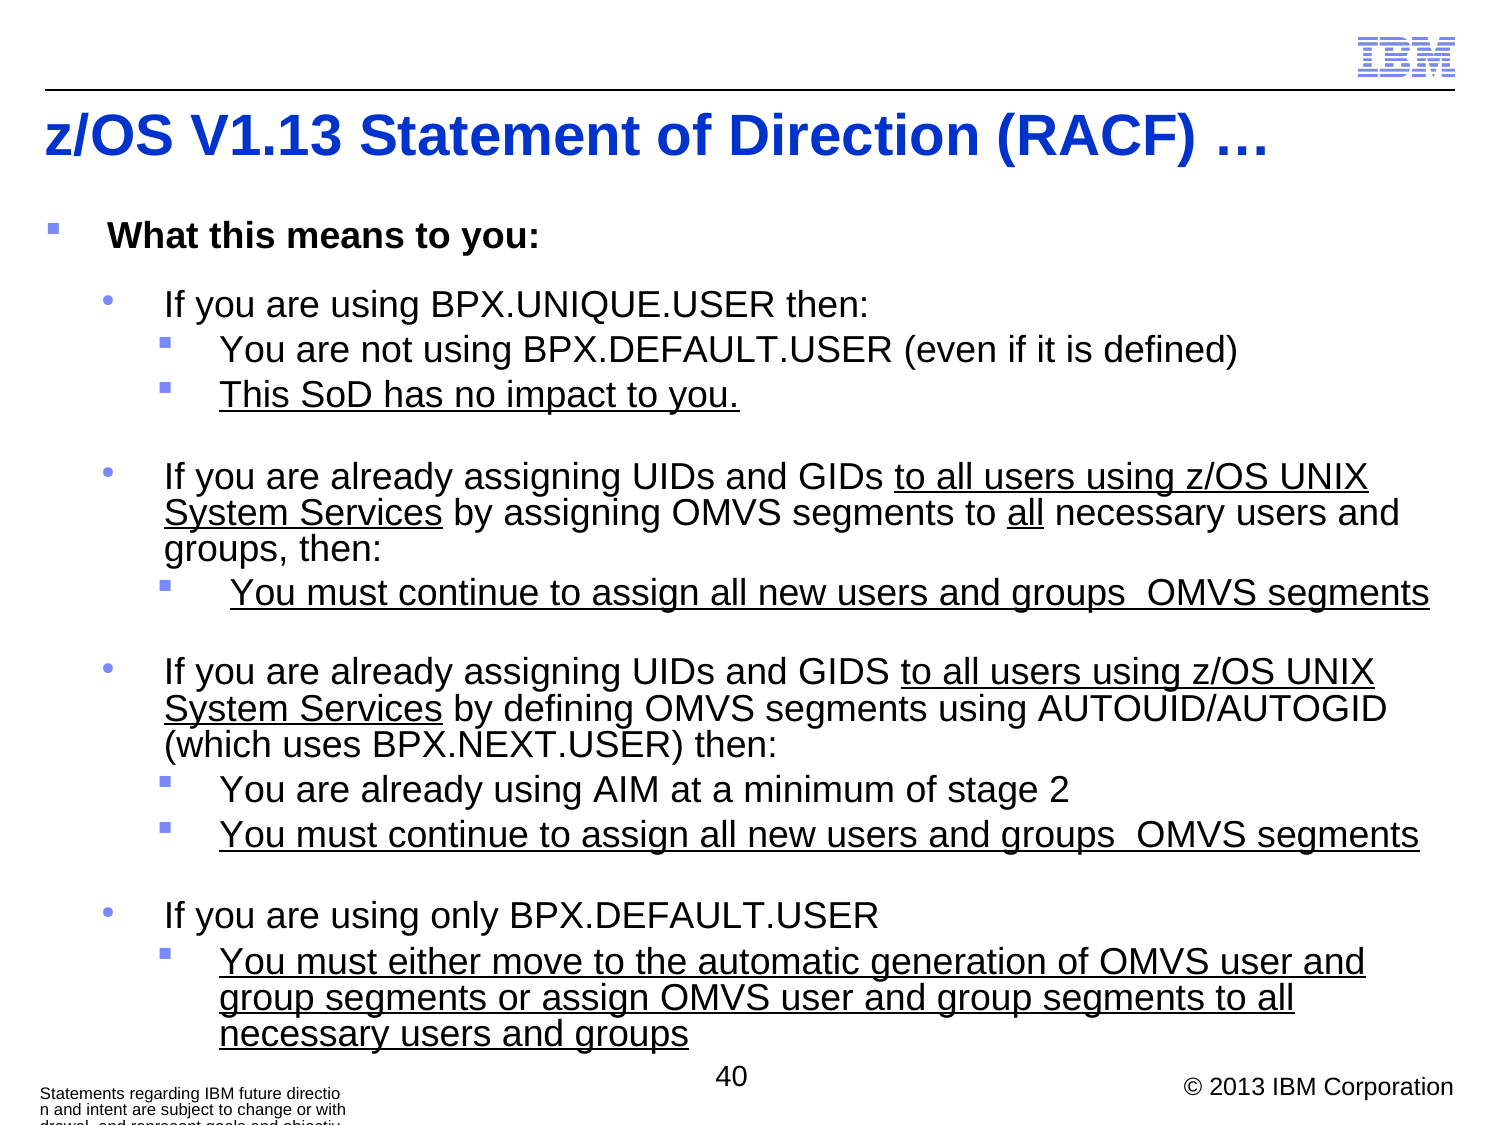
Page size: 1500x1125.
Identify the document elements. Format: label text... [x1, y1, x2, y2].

picture [1358, 37, 1455, 77]
title z/OS V1.13 Statement of Direction (RACF) … [29, 97, 1463, 176]
list What this means to you: If you are using BPX.UNIQUE.USER then: You are not using BPX.DEFAULT.USER (even if it is defined) This SoD has no impact to you. If you are already assigning UIDs and GIDs to all users using z/OS UNIX System Services by assigning OMVS segments to all necessary users and groups, then: You must continue to assign all new users and groups OMVS segments If you are already assigning UIDs and GIDS to all users using z/OS UNIX System Services by defining OMVS segments using AUTOUID/AUTOGID (which uses BPX.NEXT.USER) then: You are already using AIM at a minimum of stage 2 You must continue to assign all new users and groups OMVS segments If you are using only BPX.DEFAULT.USER You must either move to the automatic generation of OMVS user and group segments or assign OMVS user and group segments to all necessary users and groups [29, 212, 1463, 1064]
